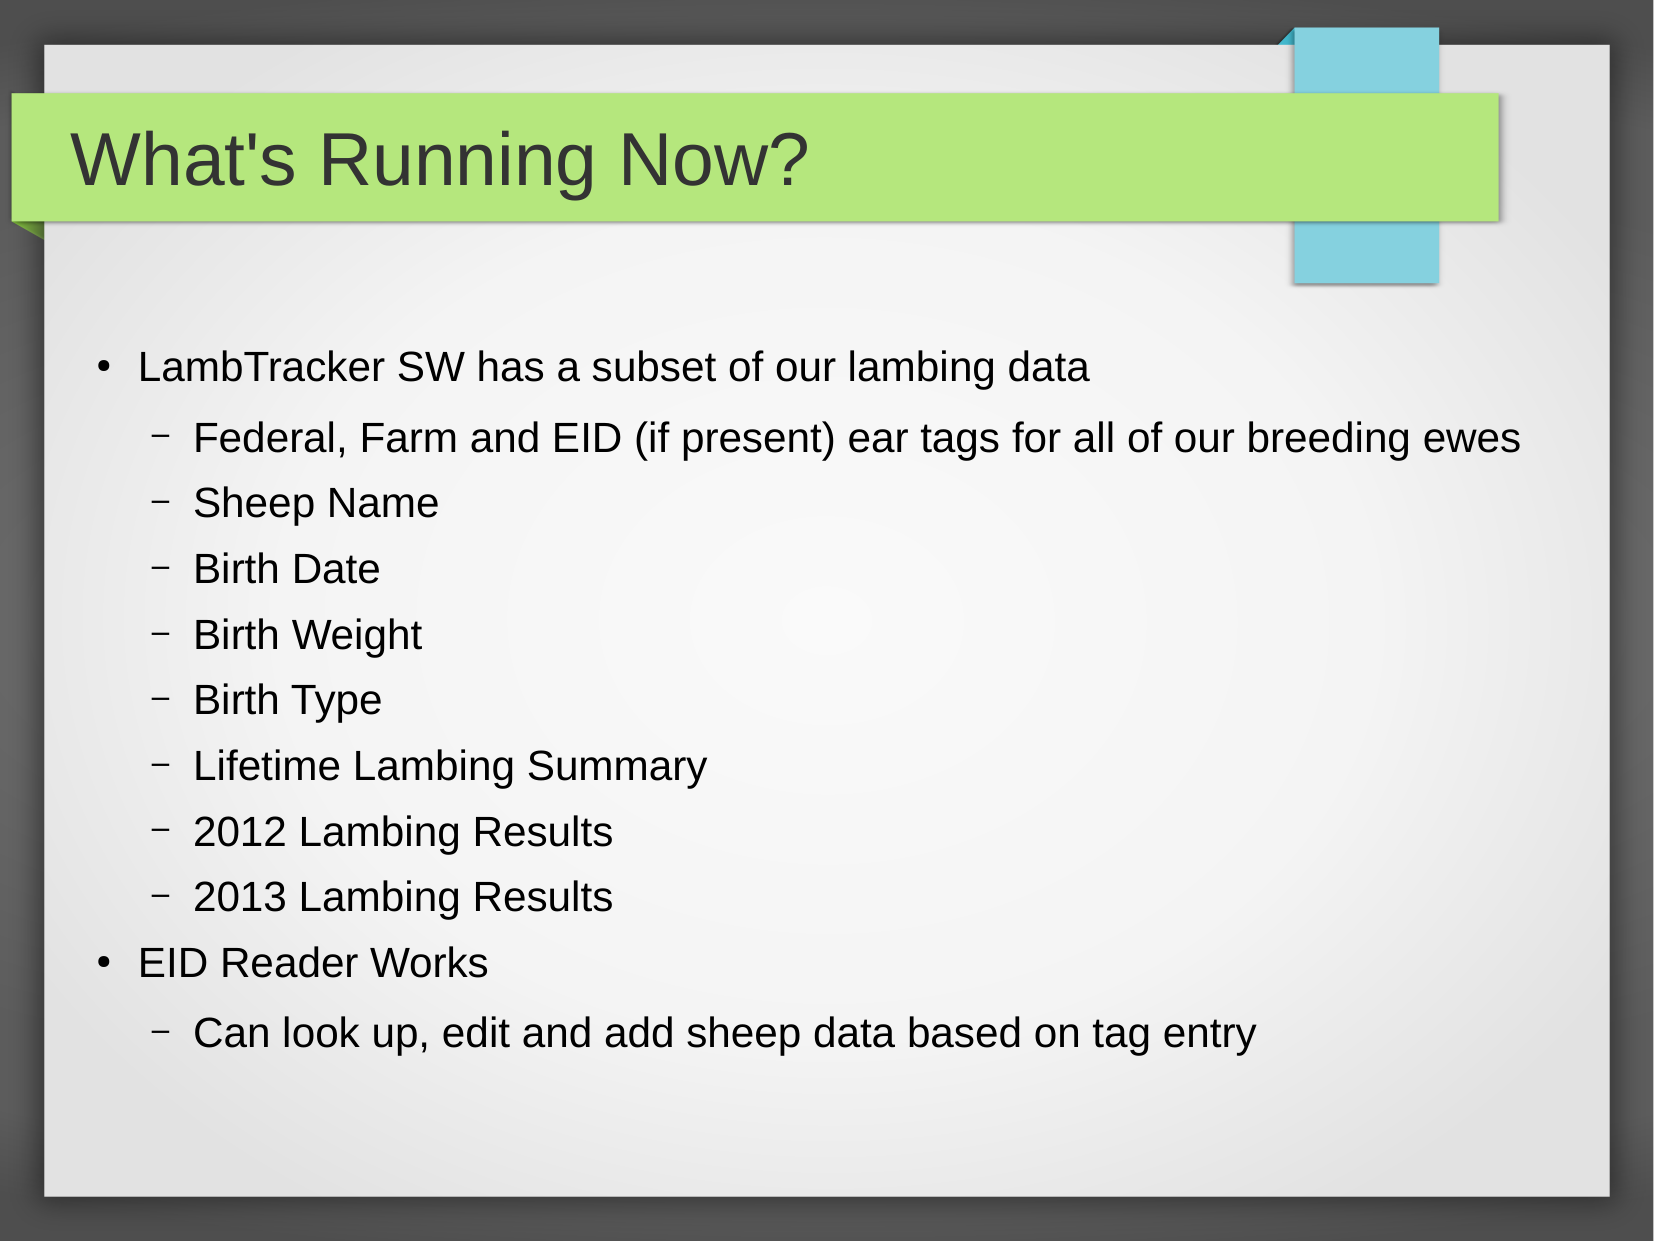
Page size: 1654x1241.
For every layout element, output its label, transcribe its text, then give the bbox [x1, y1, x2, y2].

picture [0, 0, 1654, 1241]
list LambTracker SW has a subset of our lambing data Federal, Farm and EID (if present) ear tags for all of our breeding ewes Sheep Name Birth Date Birth Weight Birth Type Lifetime Lambing Summary 2012 Lambing Results 2013 Lambing Results EID Reader Works Can look up, edit and add sheep data based on tag entry [82, 343, 1538, 1063]
title What's Running Now? [70, 106, 1229, 213]
